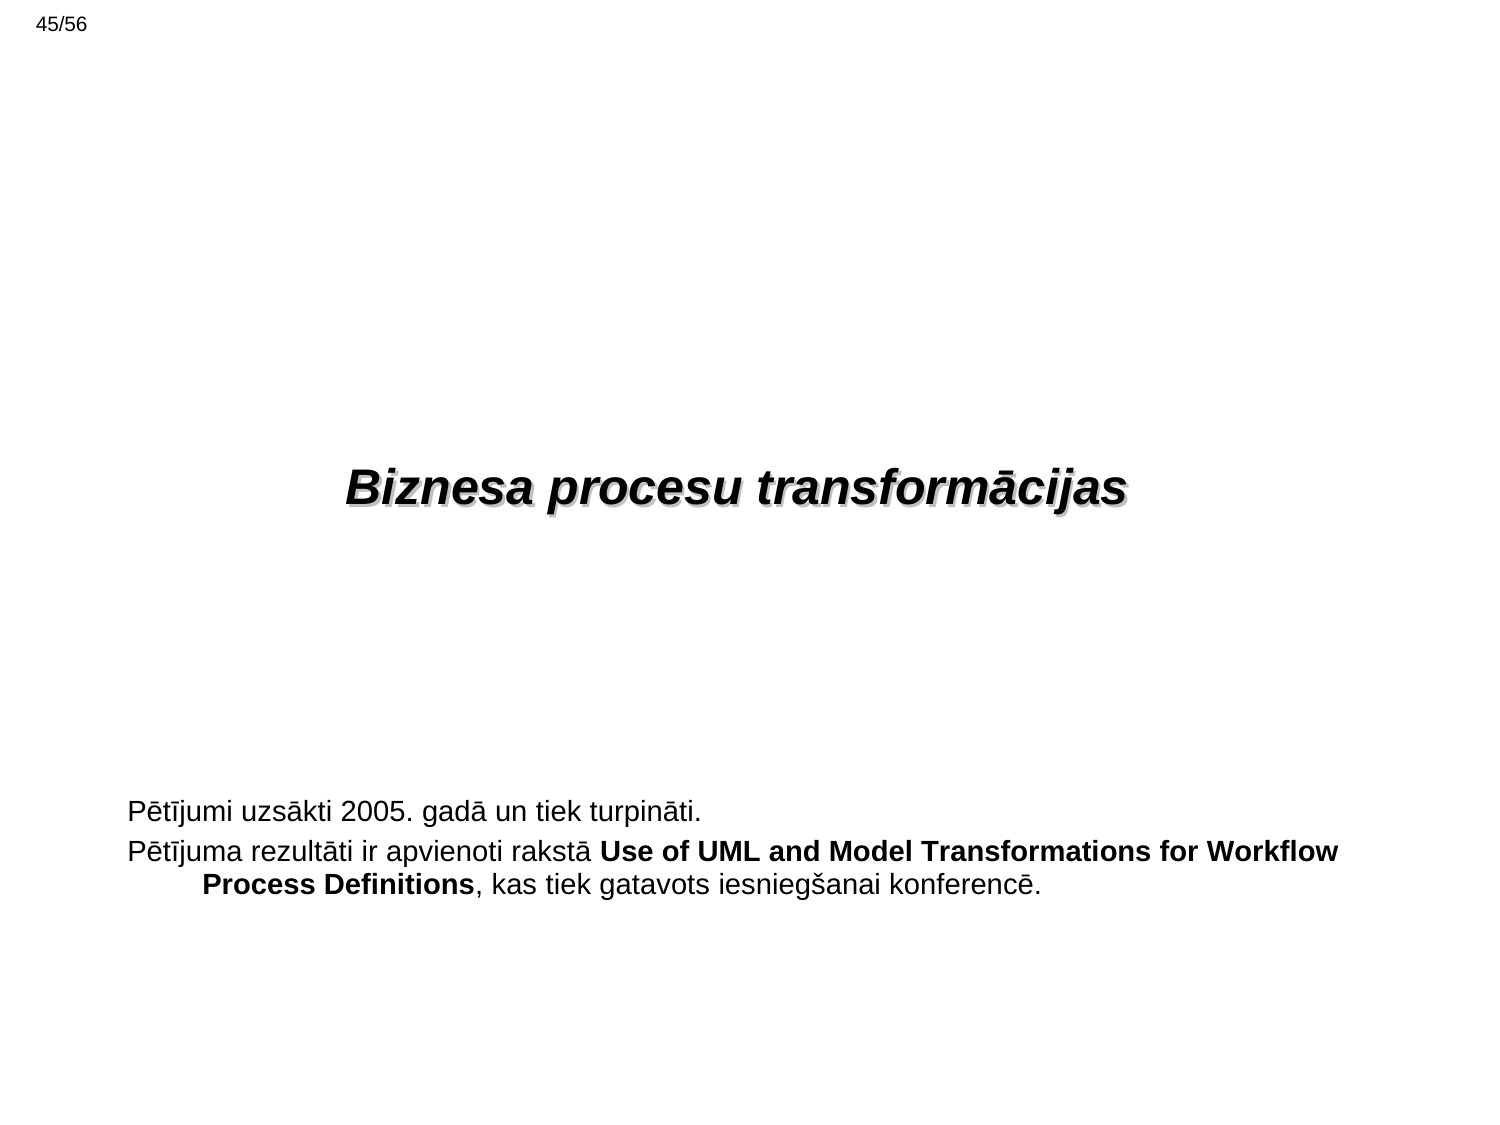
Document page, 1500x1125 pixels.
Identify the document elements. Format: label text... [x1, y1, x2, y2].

title Biznesa procesu transformācijas [99, 437, 1375, 538]
list Pētījumi uzsākti 2005. gadā un tiek turpināti. Pētījuma rezultāti ir apvienoti rakstā Use of UML and Model Transformations for Workflow Process Definitions, kas tiek gatavots iesniegšanai konferencē. [112, 787, 1388, 1001]
